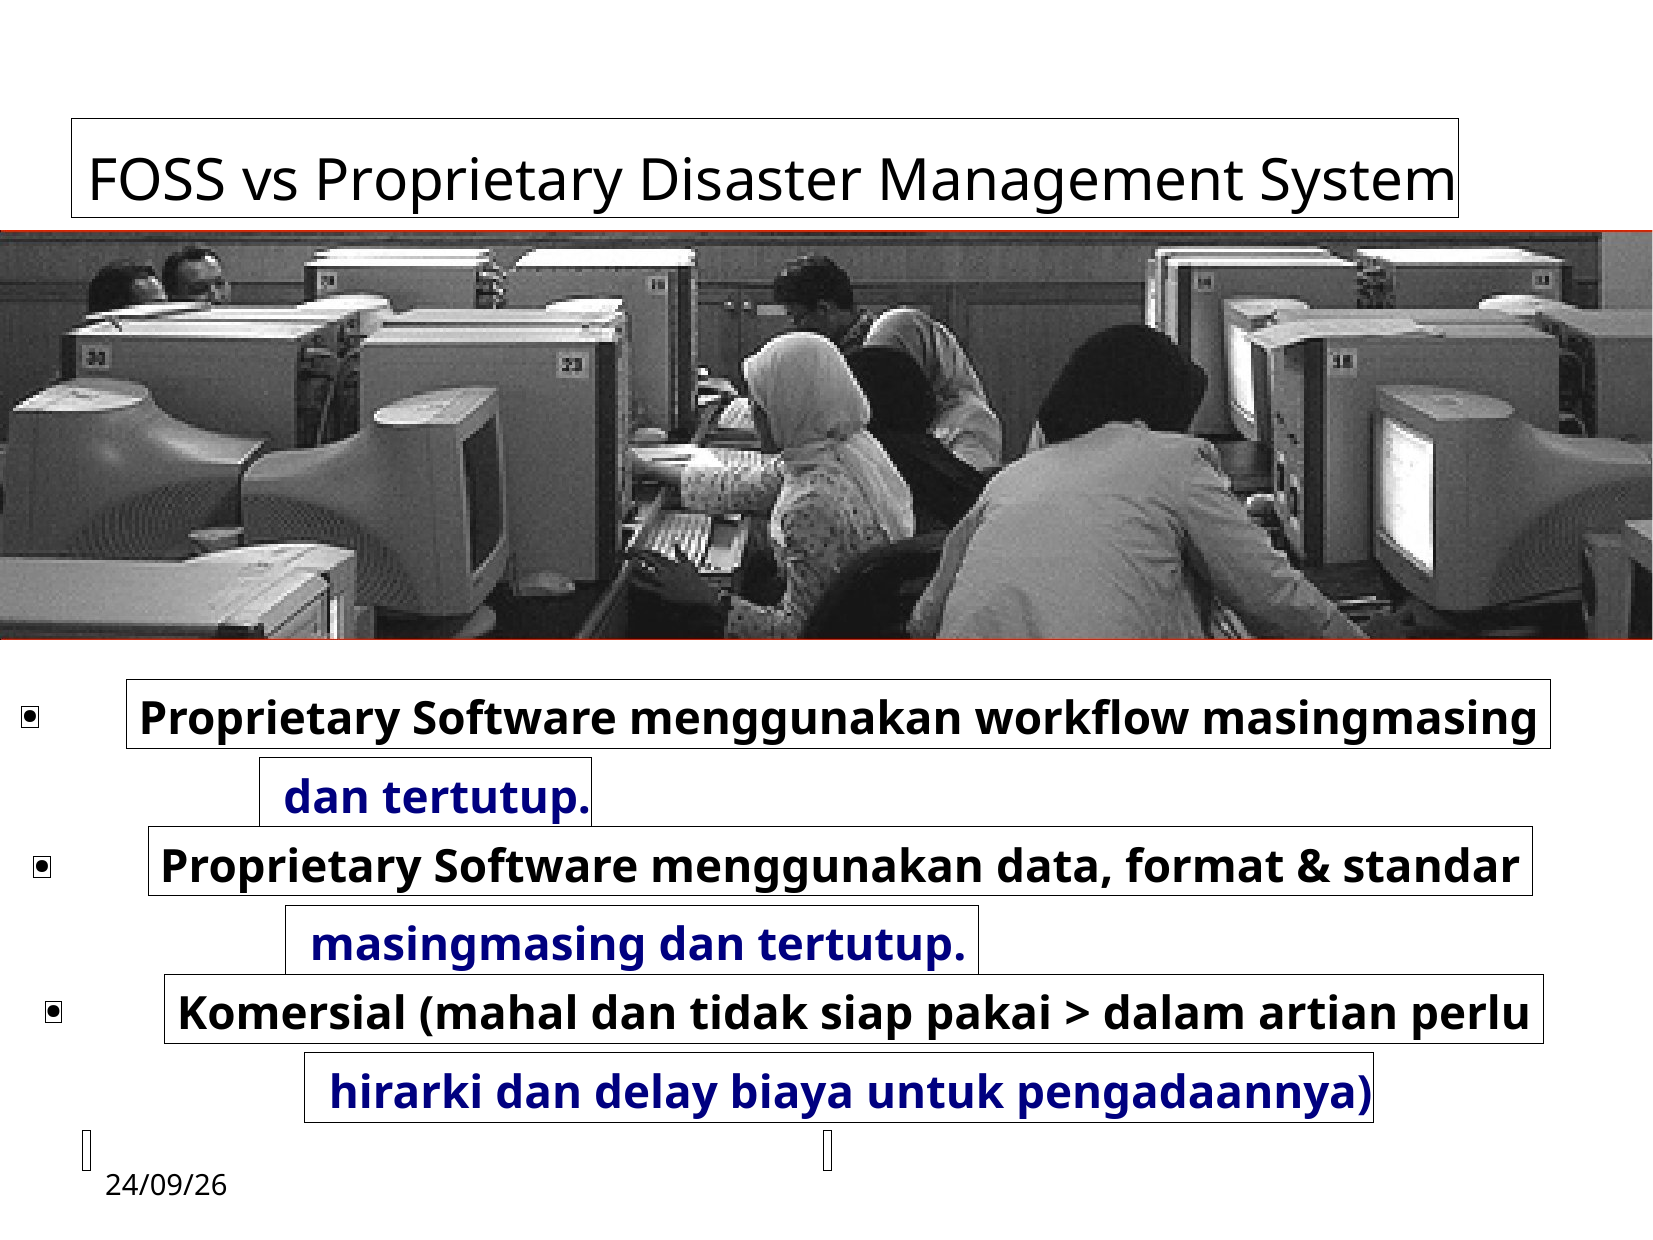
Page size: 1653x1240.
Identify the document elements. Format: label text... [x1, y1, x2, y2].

text_box Komersial (mahal dan tidak siap pakai ­> dalam artian perlu [164, 974, 1544, 1044]
text_box ● [21, 706, 39, 728]
picture [0, 230, 1653, 640]
text_box hirarki dan delay biaya untuk pengadaannya) [304, 1052, 1374, 1123]
text_box Proprietary Software menggunakan workflow masing­masing [126, 679, 1551, 749]
text_box dan tertutup. [259, 757, 592, 826]
text_box FOSS vs Proprietary Disaster Management System [71, 118, 1459, 218]
text_box masing­masing dan tertutup. [285, 905, 979, 974]
text_box ● [45, 1001, 62, 1023]
text_box ● [33, 856, 51, 878]
text_box Proprietary Software menggunakan data, format & standar [148, 826, 1533, 896]
